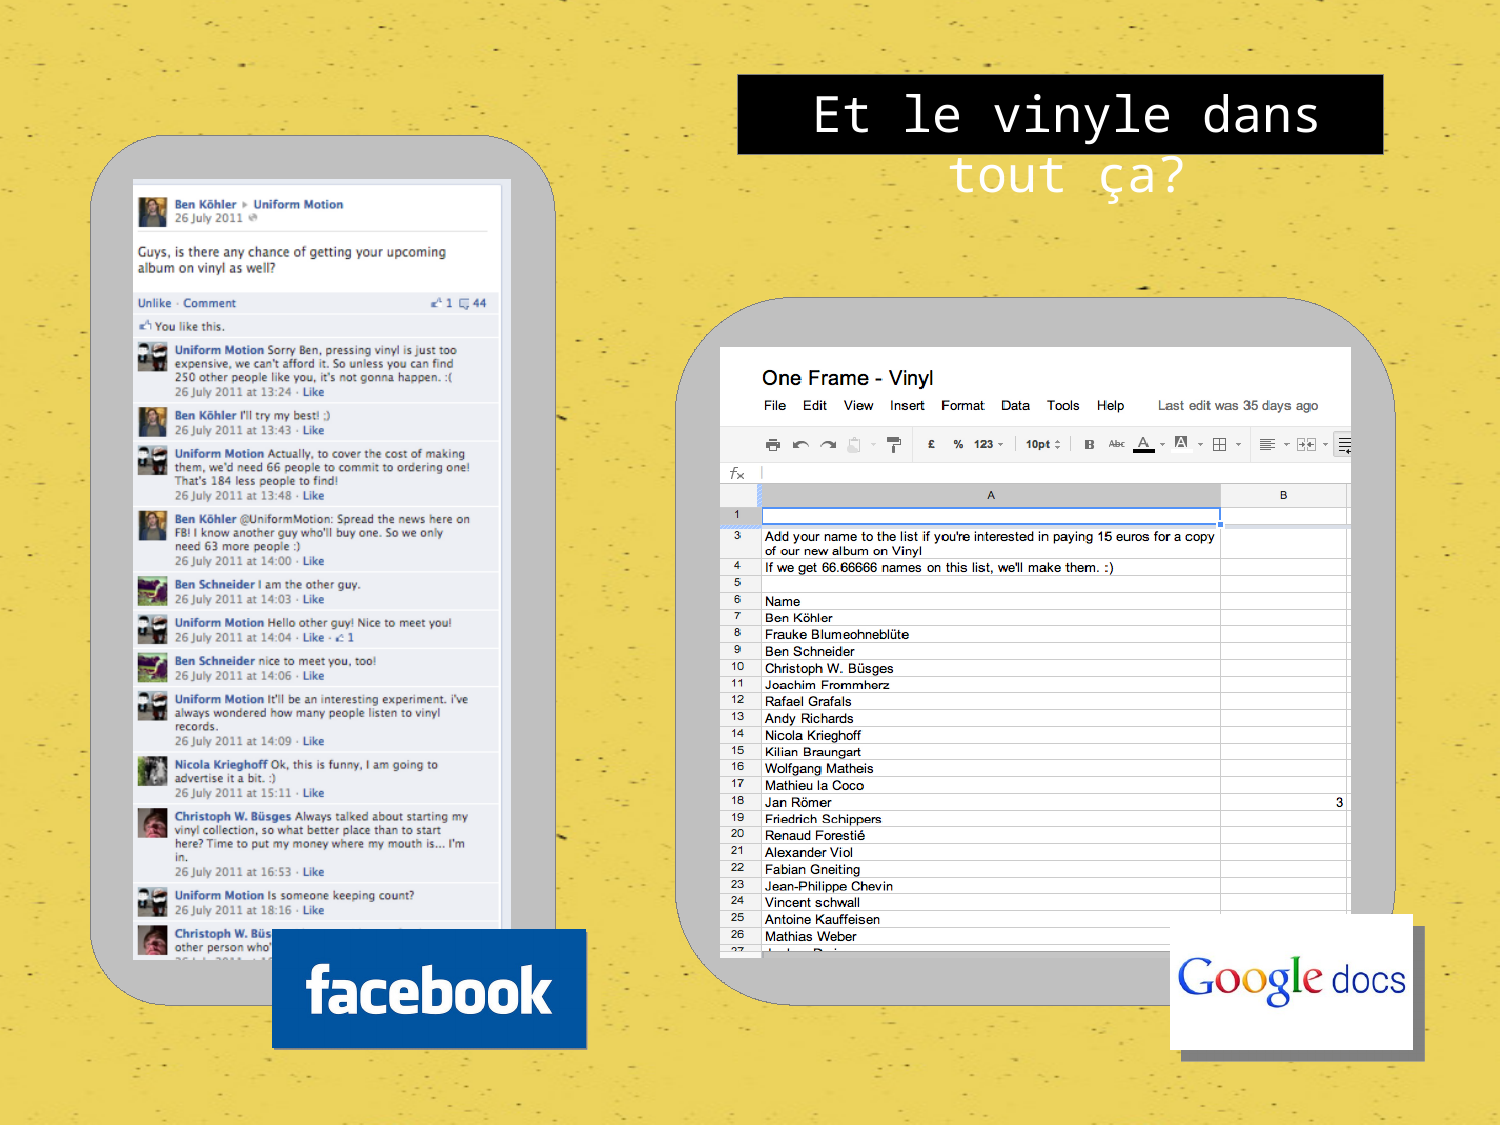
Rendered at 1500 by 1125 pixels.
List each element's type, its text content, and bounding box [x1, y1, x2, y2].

text_box [90, 135, 556, 1006]
picture [0, 0, 1500, 1125]
text_box Et le vinyle dans tout ça? [750, 74, 1384, 150]
text_box [675, 297, 1396, 1006]
text_box [737, 74, 1384, 155]
